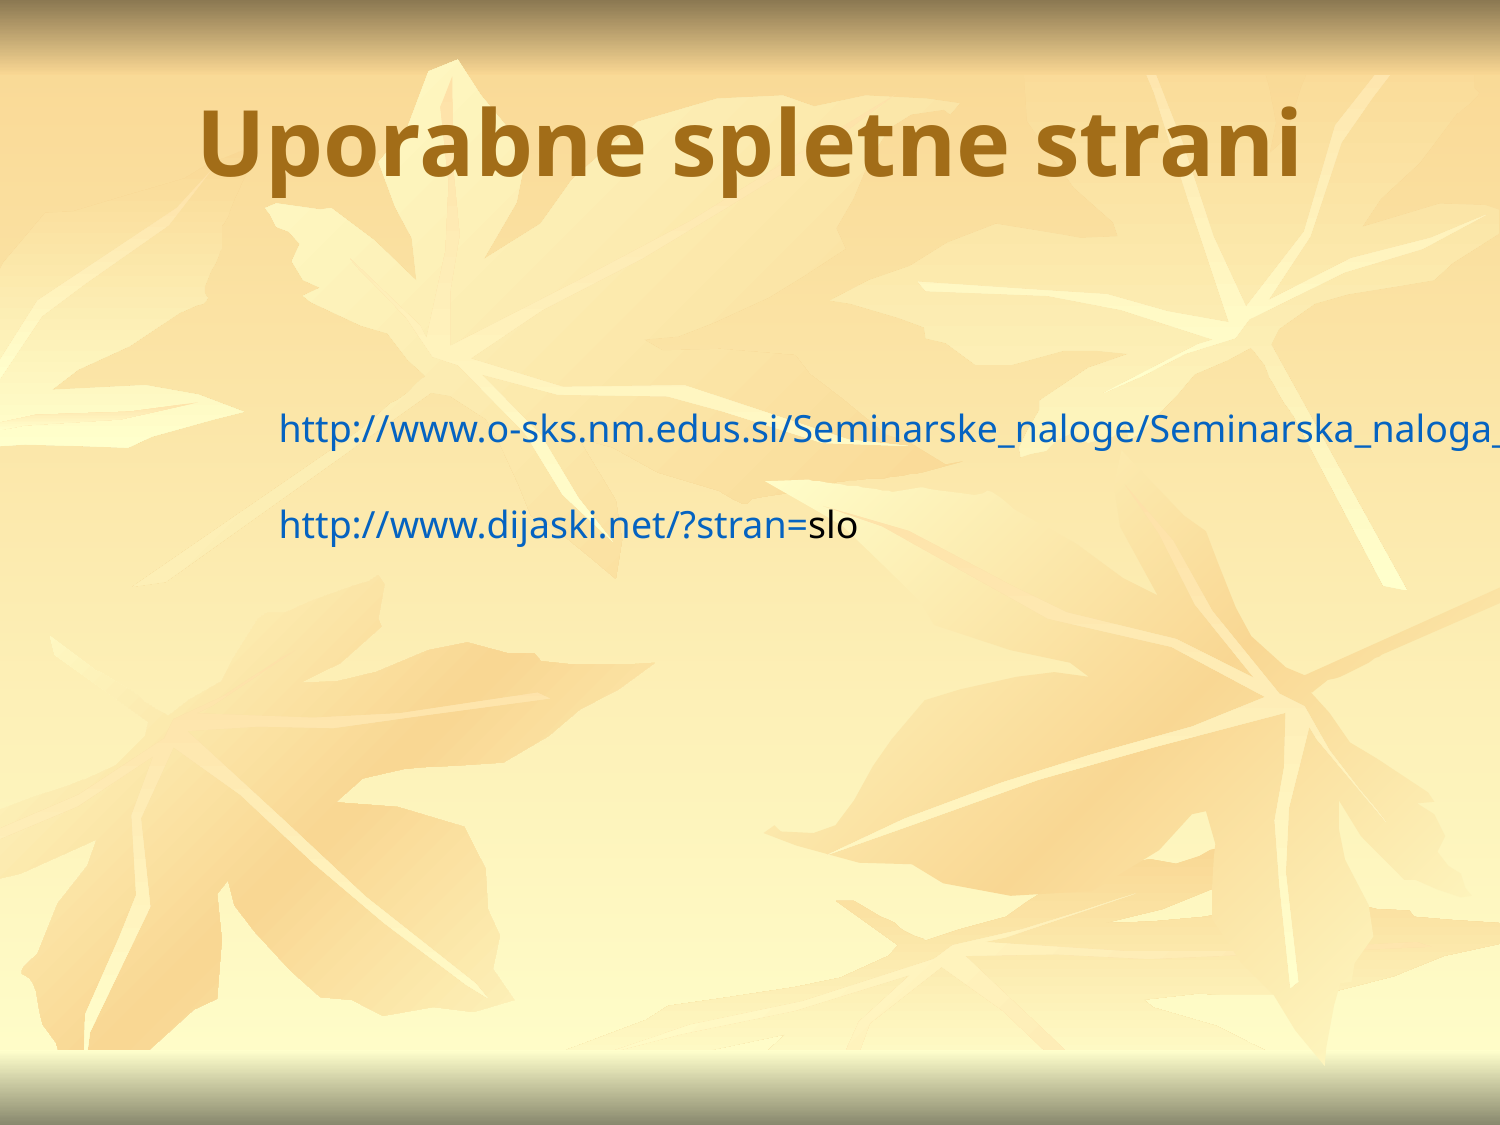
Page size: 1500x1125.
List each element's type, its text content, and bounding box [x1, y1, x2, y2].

title Uporabne spletne strani [75, 37, 1425, 241]
text_box http://www.o-sks.nm.edus.si/Seminarske_naloge/Seminarska_naloga_Jozica_Levstik/pojem_ljudskega_slovstva.htm http://www.dijaski.net/?stran=slo [263, 397, 1500, 560]
